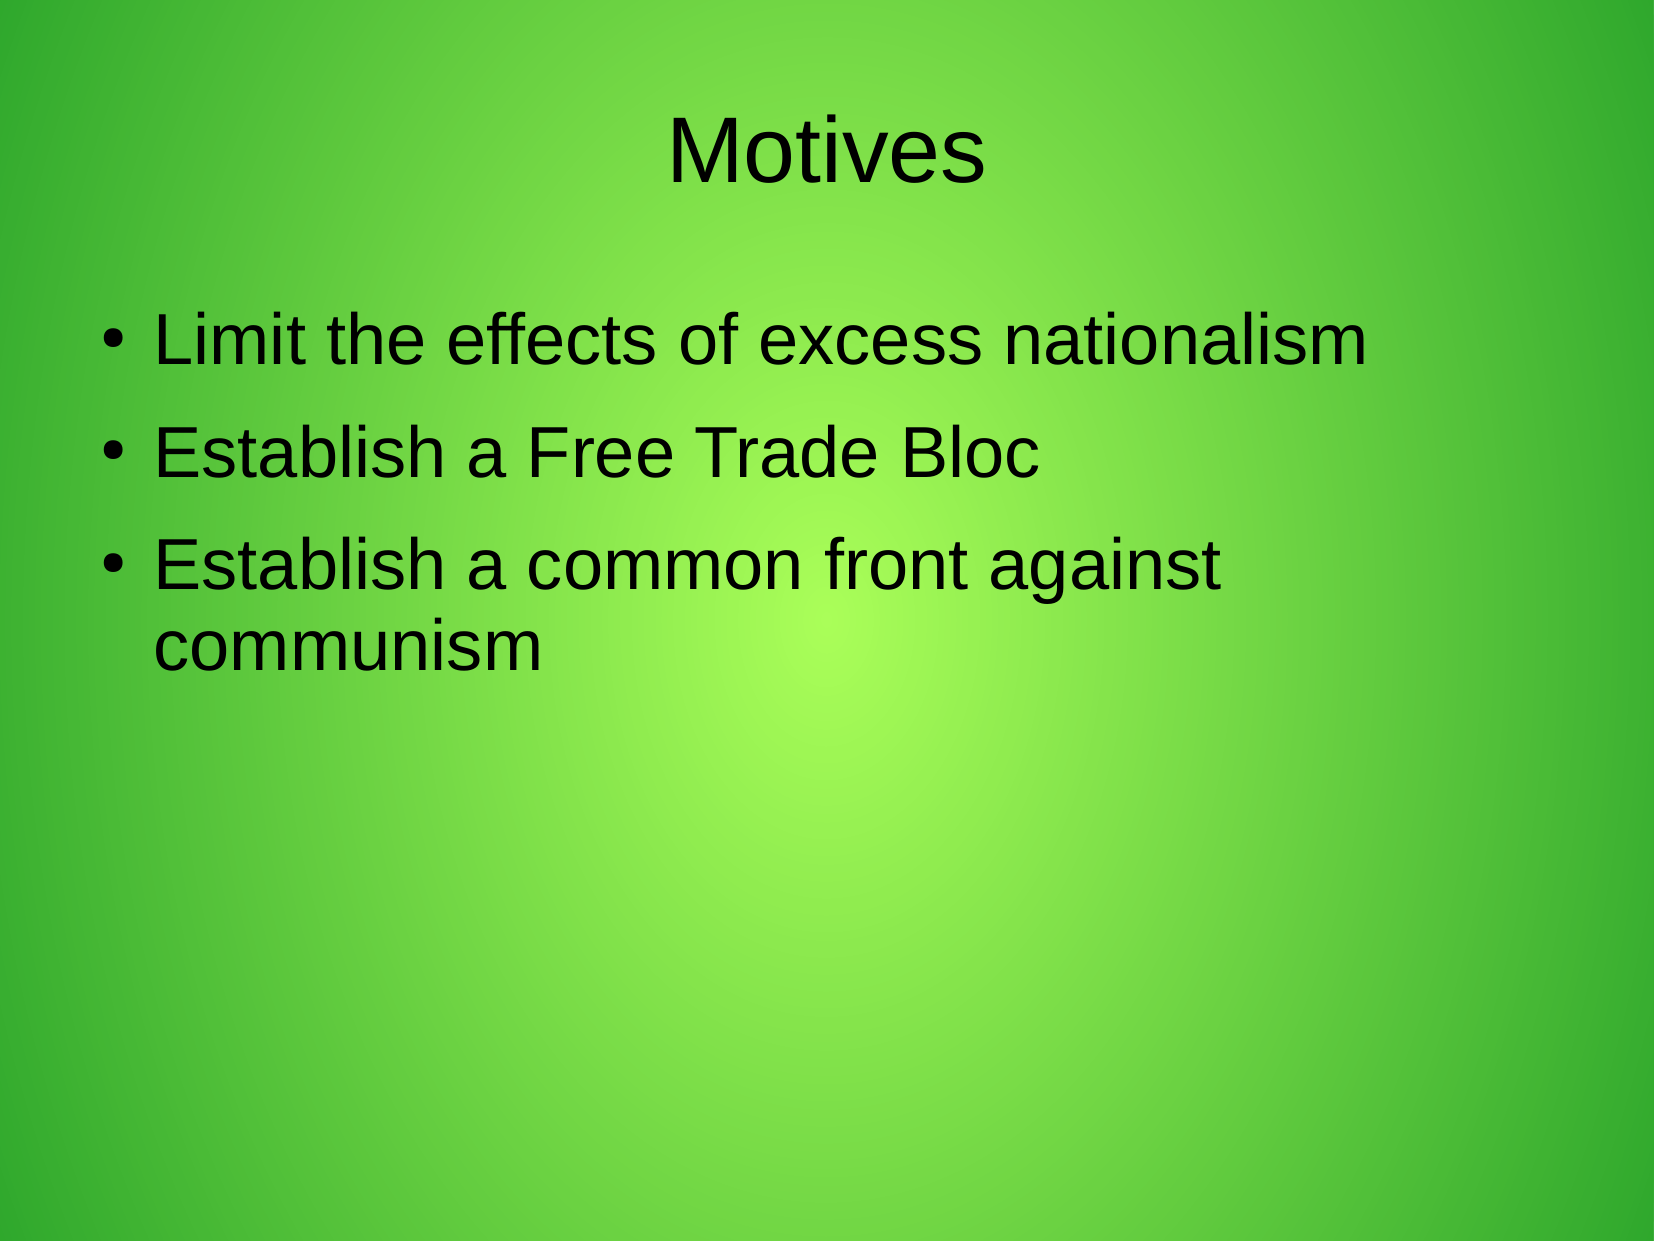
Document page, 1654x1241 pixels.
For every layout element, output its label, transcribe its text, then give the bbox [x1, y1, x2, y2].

title Motives [82, 47, 1571, 252]
list Limit the effects of excess nationalism Establish a Free Trade Bloc Establish a common front against communism [82, 299, 1571, 1019]
